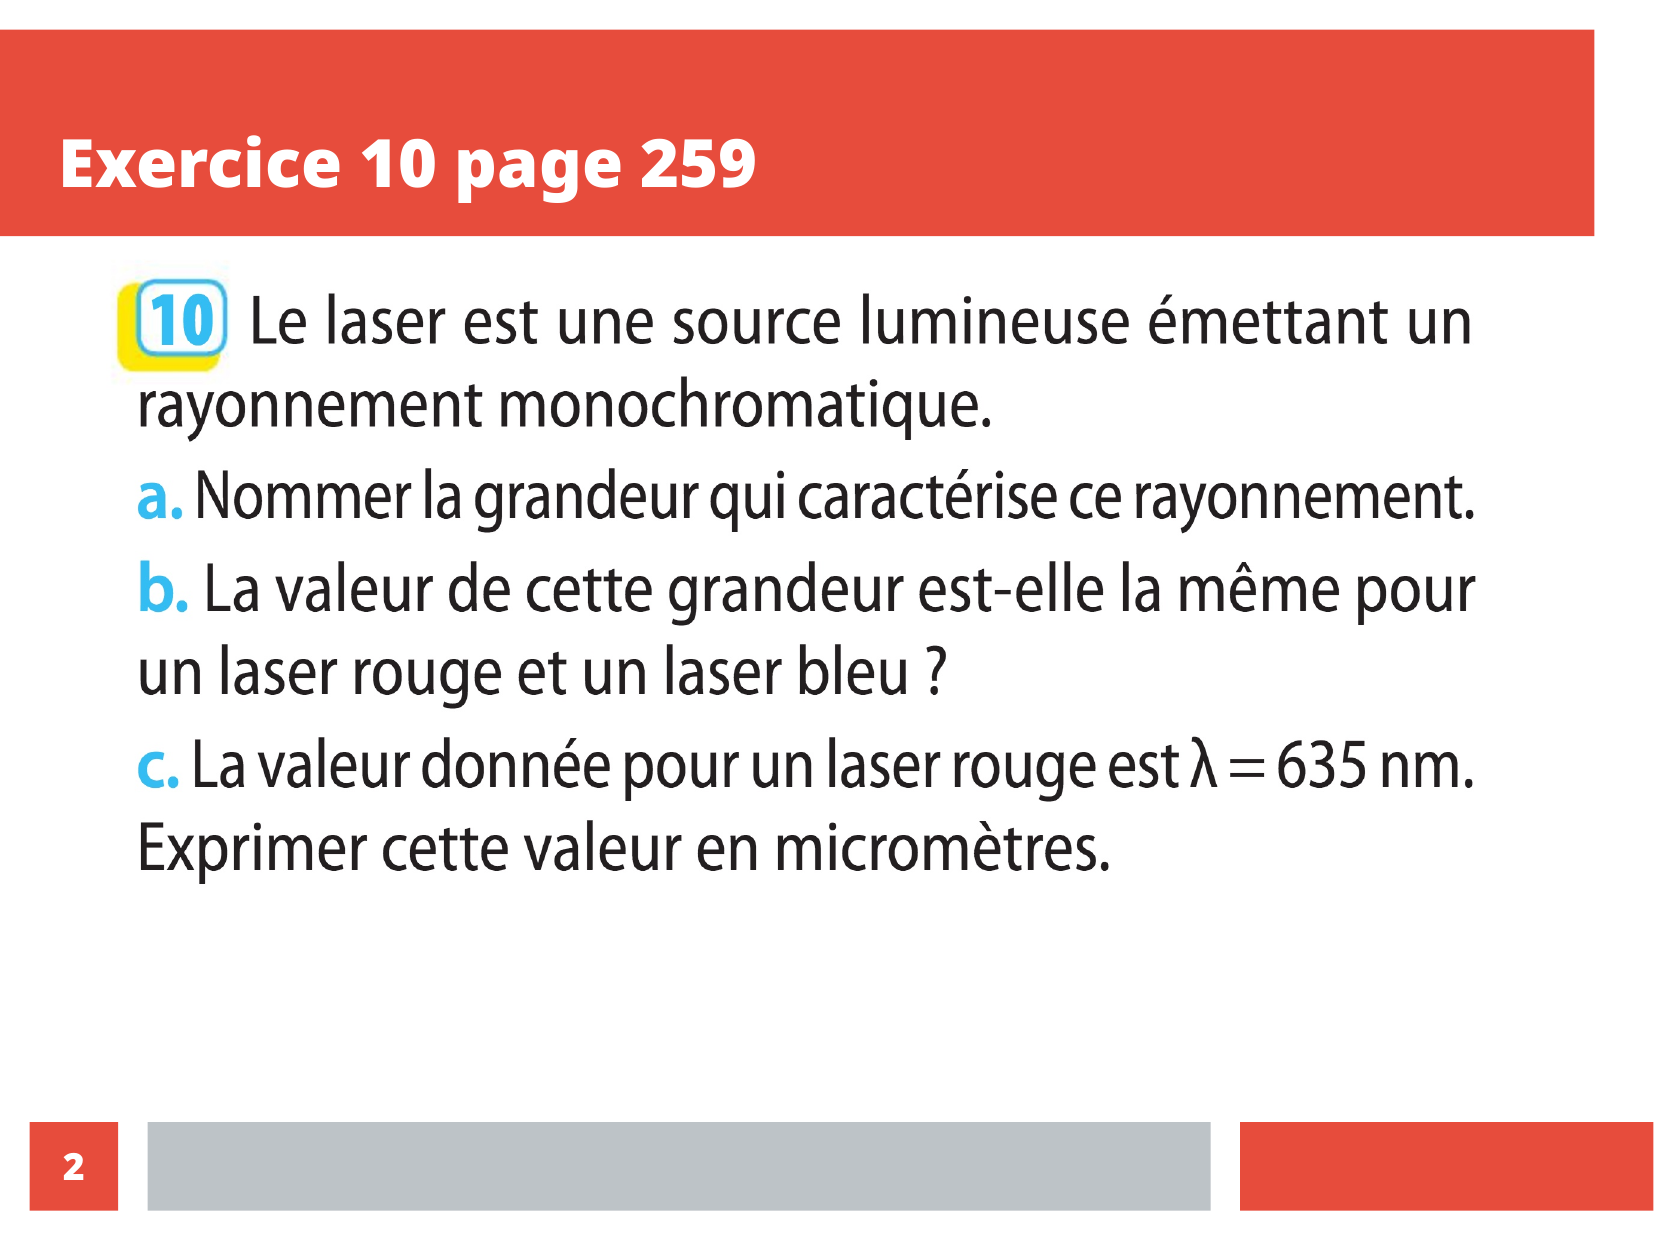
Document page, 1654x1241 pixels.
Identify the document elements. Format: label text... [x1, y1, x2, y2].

picture [106, 259, 1501, 910]
title Exercice 10 page 259 [59, 59, 1595, 207]
